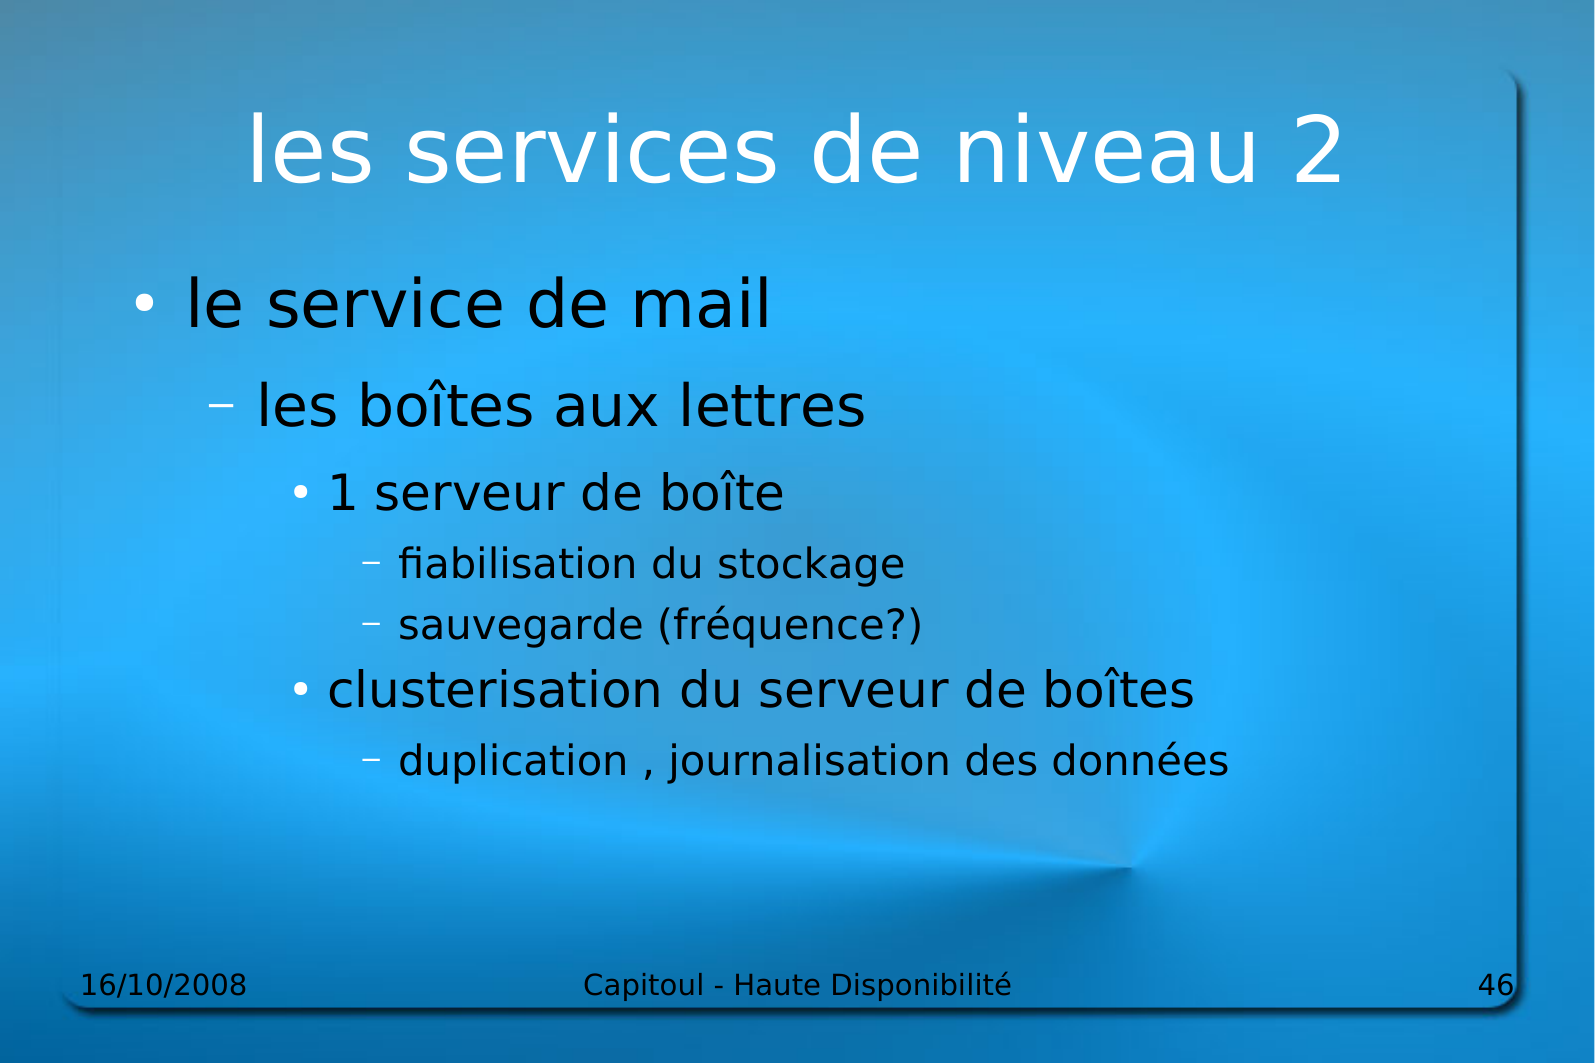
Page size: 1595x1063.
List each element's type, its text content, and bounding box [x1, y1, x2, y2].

title les services de niveau 2 [117, 97, 1479, 205]
picture [0, 0, 1595, 1063]
list le service de mail les boîtes aux lettres 1 serveur de boîte fiabilisation du stockage sauvegarde (fréquence?) clusterisation du serveur de boîtes duplication , journalisation des données [114, 265, 1477, 861]
